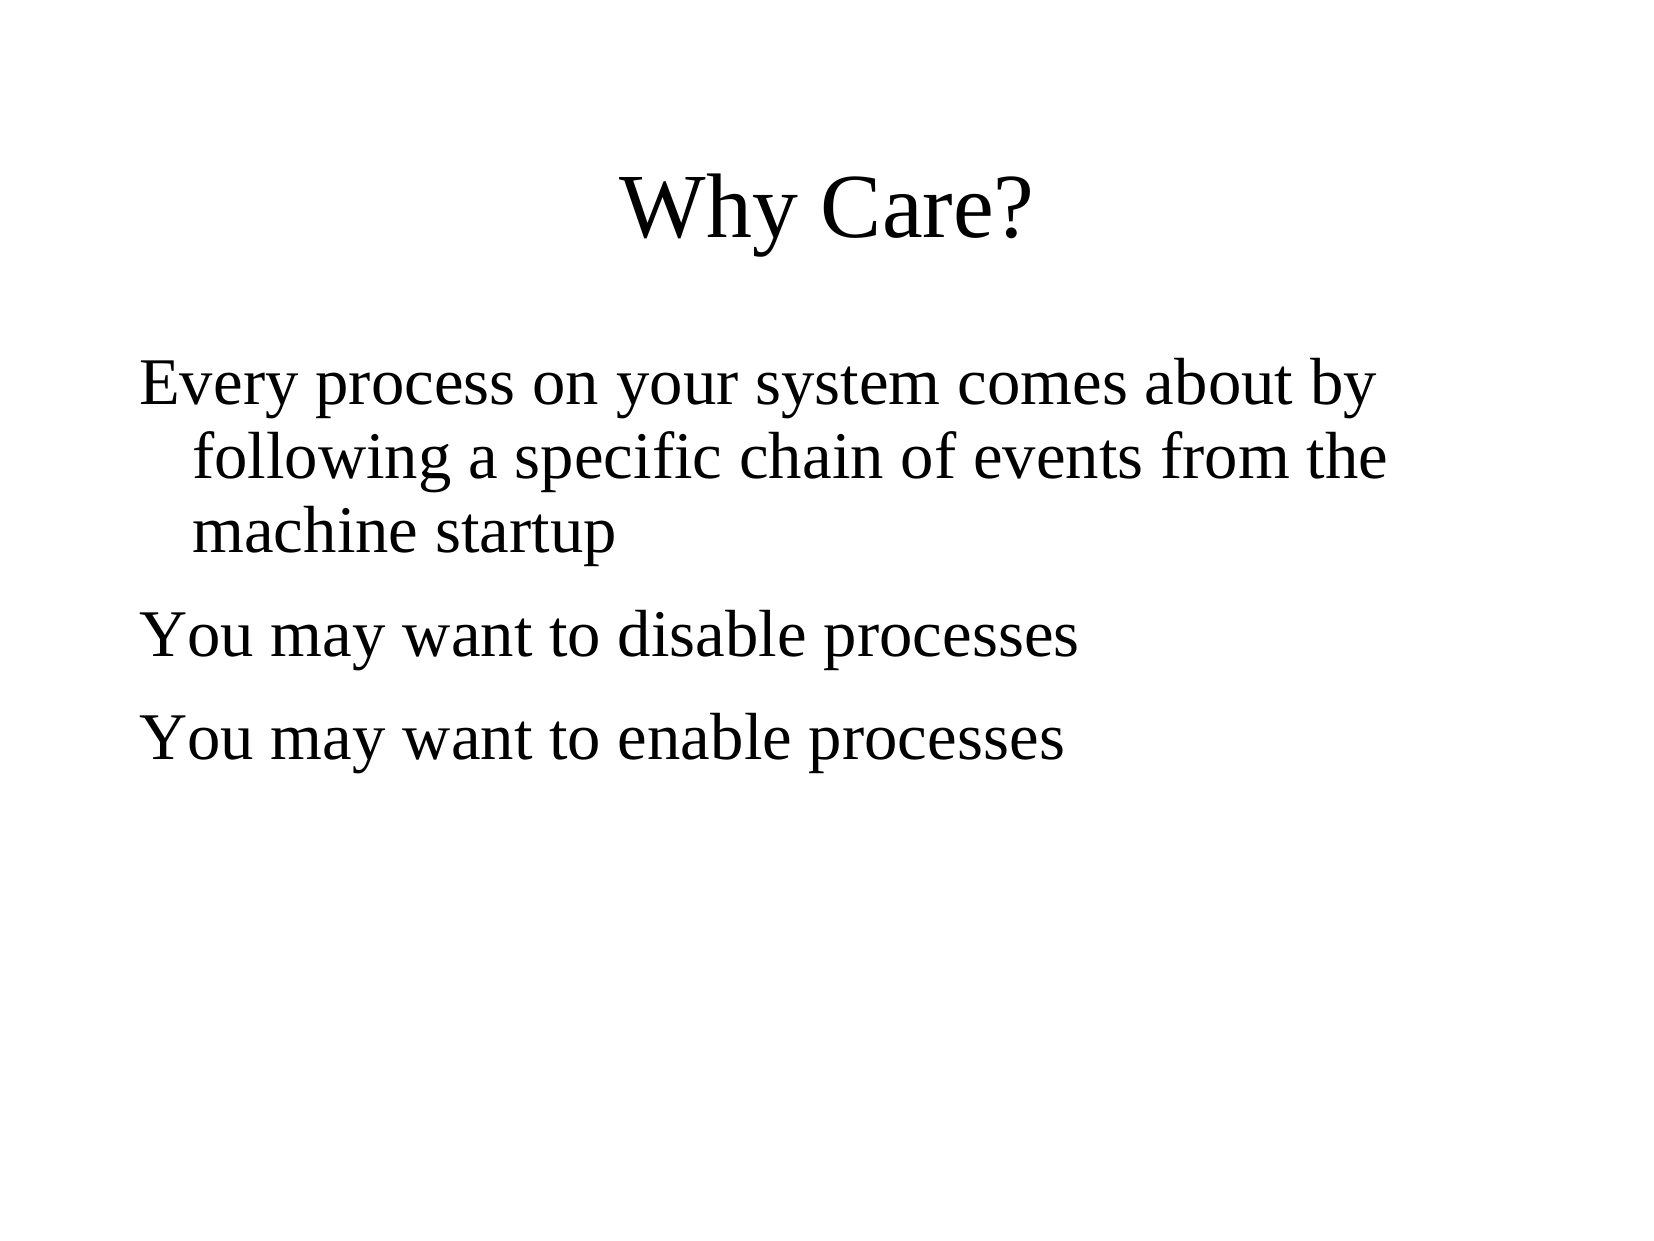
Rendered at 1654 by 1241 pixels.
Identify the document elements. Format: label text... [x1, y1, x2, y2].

list Every process on your system comes about by following a specific chain of events from the machine startup You may want to disable processes You may want to enable processes [121, 344, 1534, 1127]
title Why Care? [121, 102, 1534, 311]
